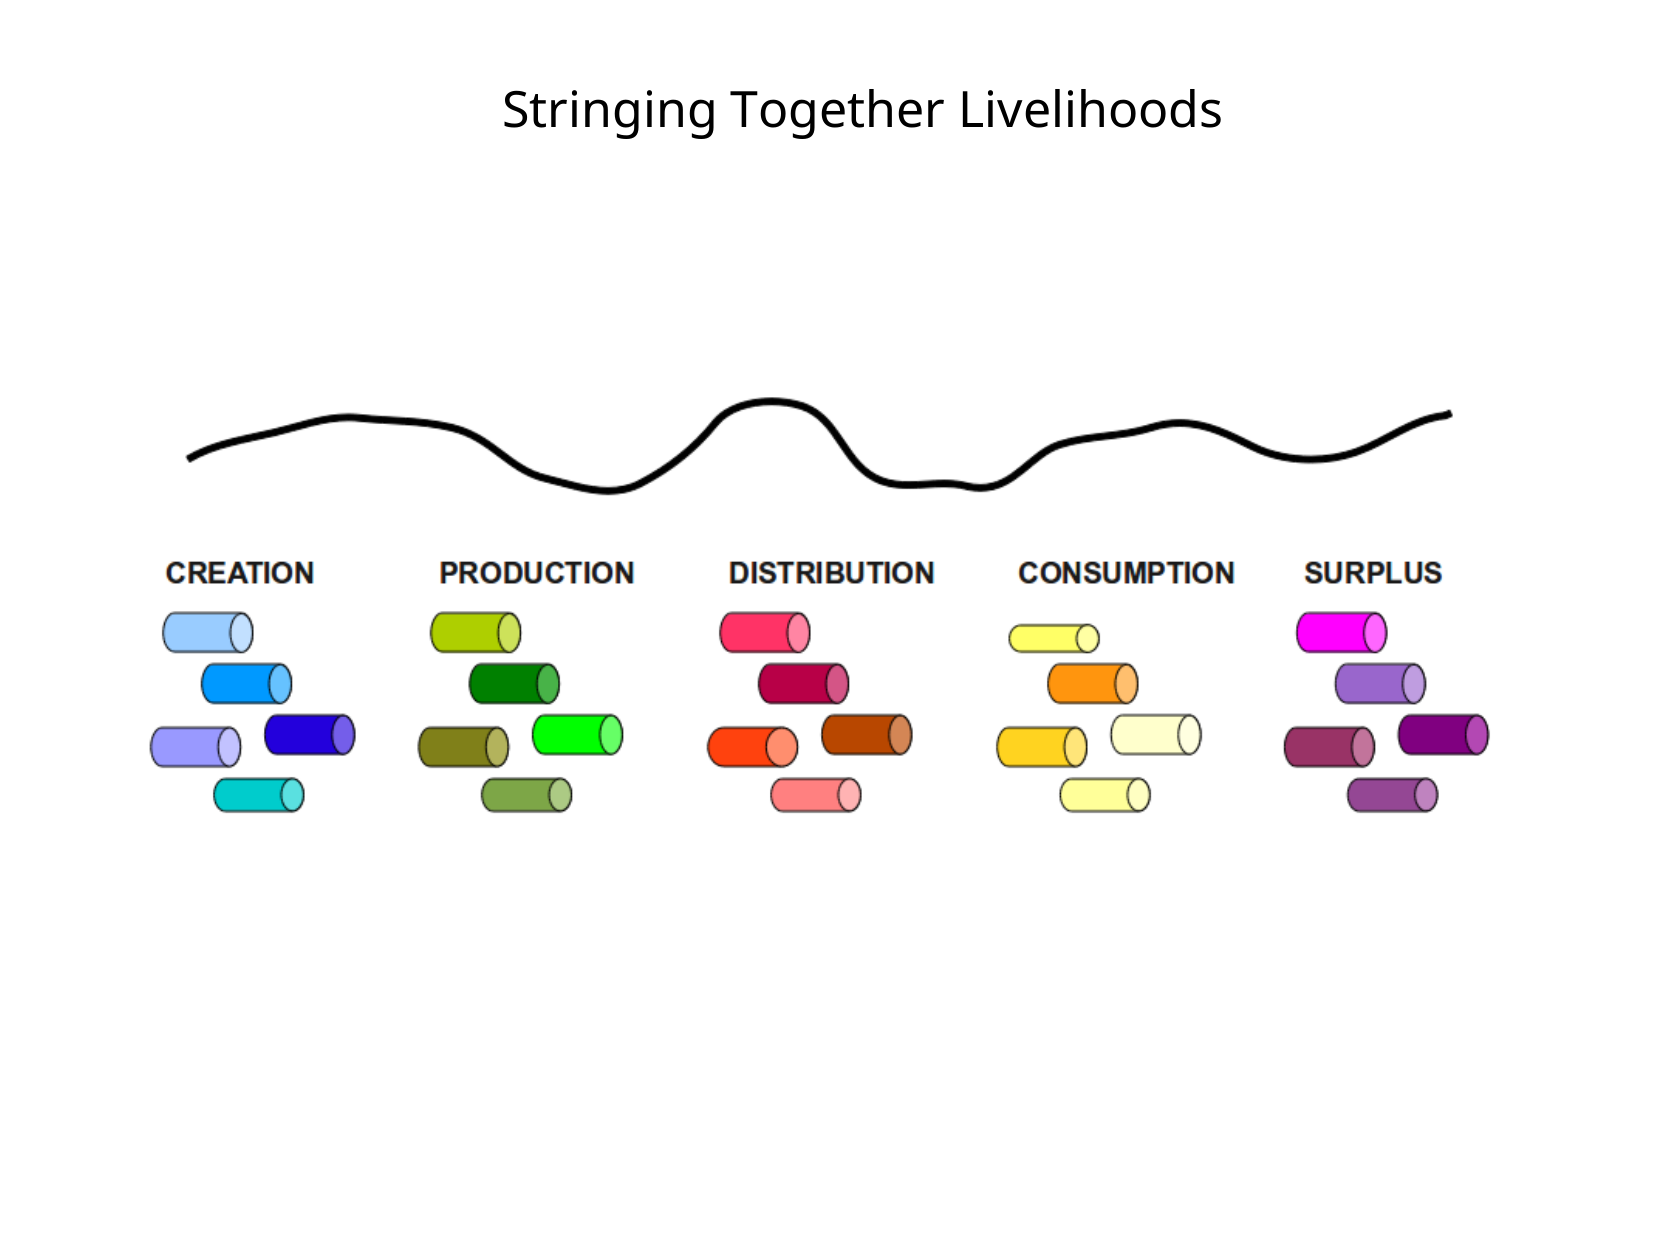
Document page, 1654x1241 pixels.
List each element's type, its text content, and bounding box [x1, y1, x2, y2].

picture [116, 362, 1538, 855]
text_box Stringing Together Livelihoods [487, 75, 1163, 151]
